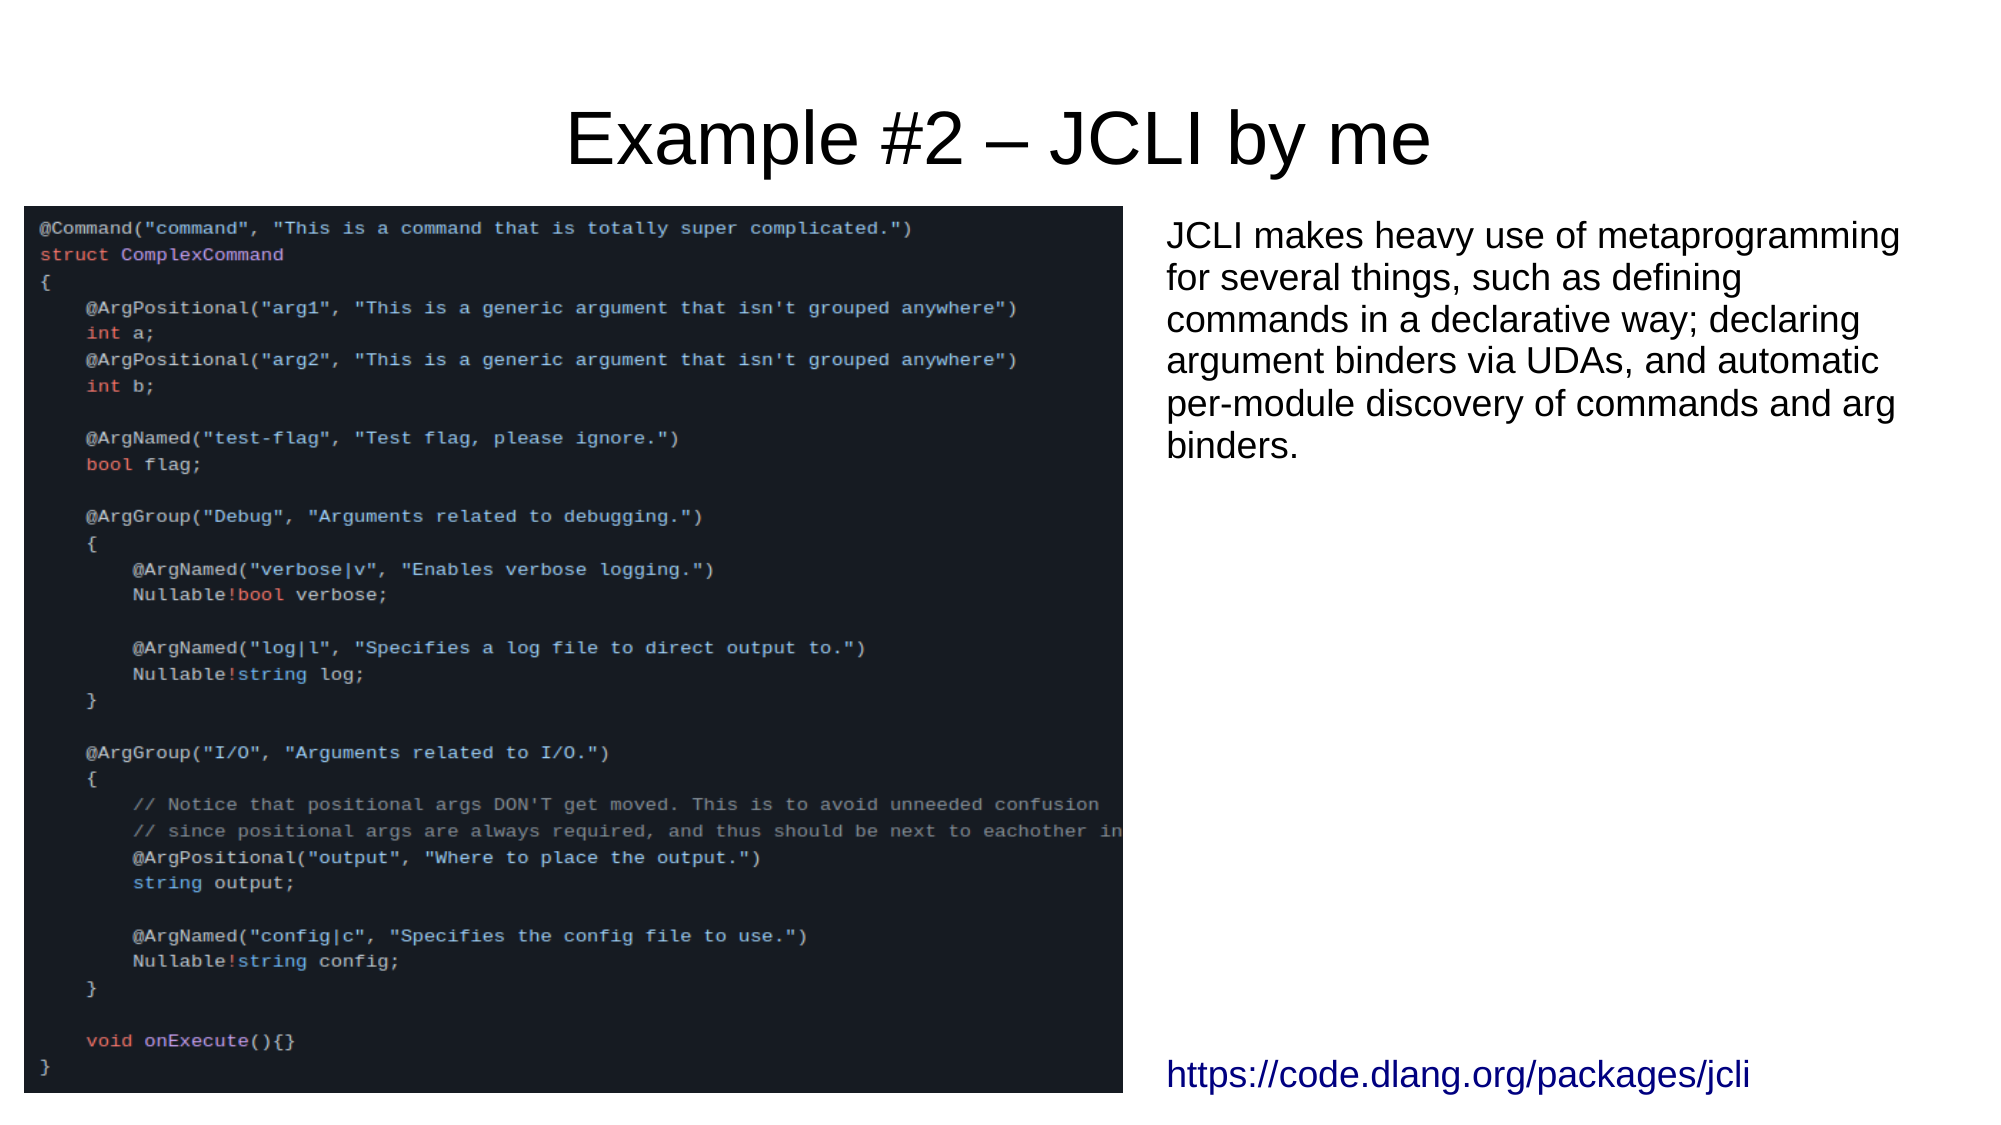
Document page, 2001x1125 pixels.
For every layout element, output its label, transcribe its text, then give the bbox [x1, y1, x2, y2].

title Example #2 – JCLI by me [99, 44, 1900, 233]
text_box JCLI makes heavy use of metaprogramming for several things, such as defining commands in a declarative way; declaring argument binders via UDAs, and automatic per-module discovery of commands and arg binders. https://code.dlang.org/packages/jcli [1151, 206, 1949, 1125]
picture [24, 206, 1123, 1093]
